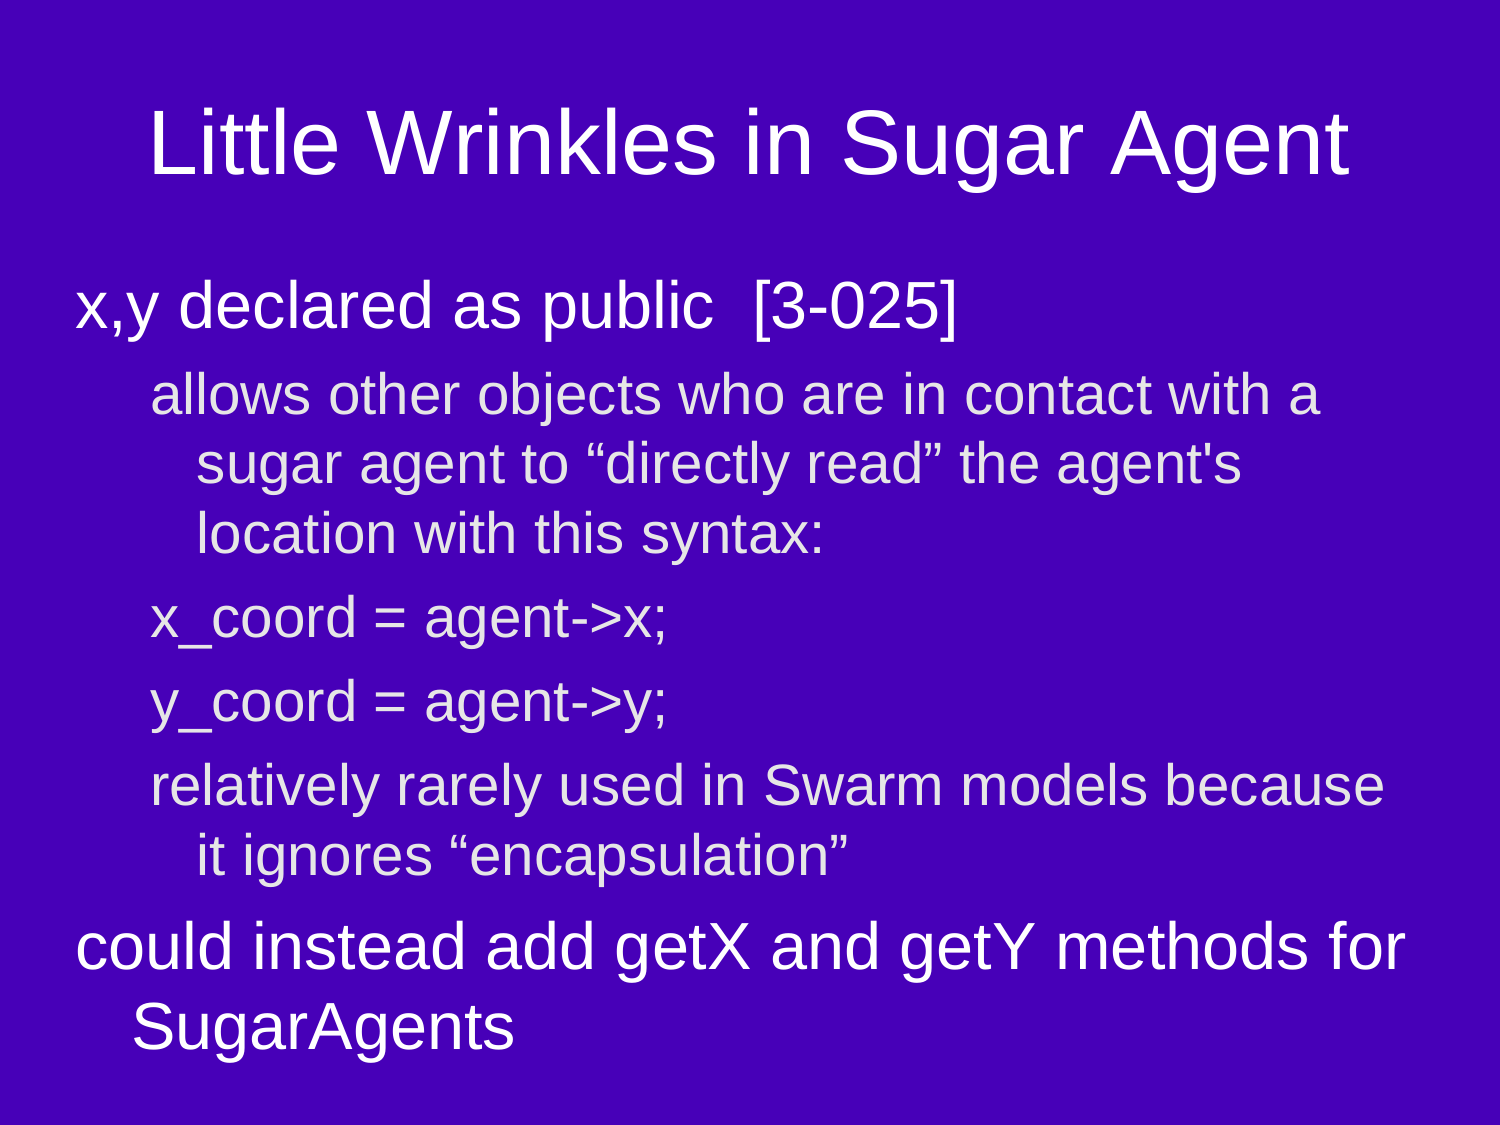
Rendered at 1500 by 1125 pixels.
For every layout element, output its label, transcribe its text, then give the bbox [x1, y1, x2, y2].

title Little Wrinkles in Sugar Agent [75, 45, 1426, 233]
list x,y declared as public [3-025] allows other objects who are in contact with a sugar agent to “directly read” the agent's location with this syntax: x_coord = agent->x; y_coord = agent->y; relatively rarely used in Swarm models because it ignores “encapsulation” could instead add getX and getY methods for SugarAgents [75, 262, 1426, 1059]
